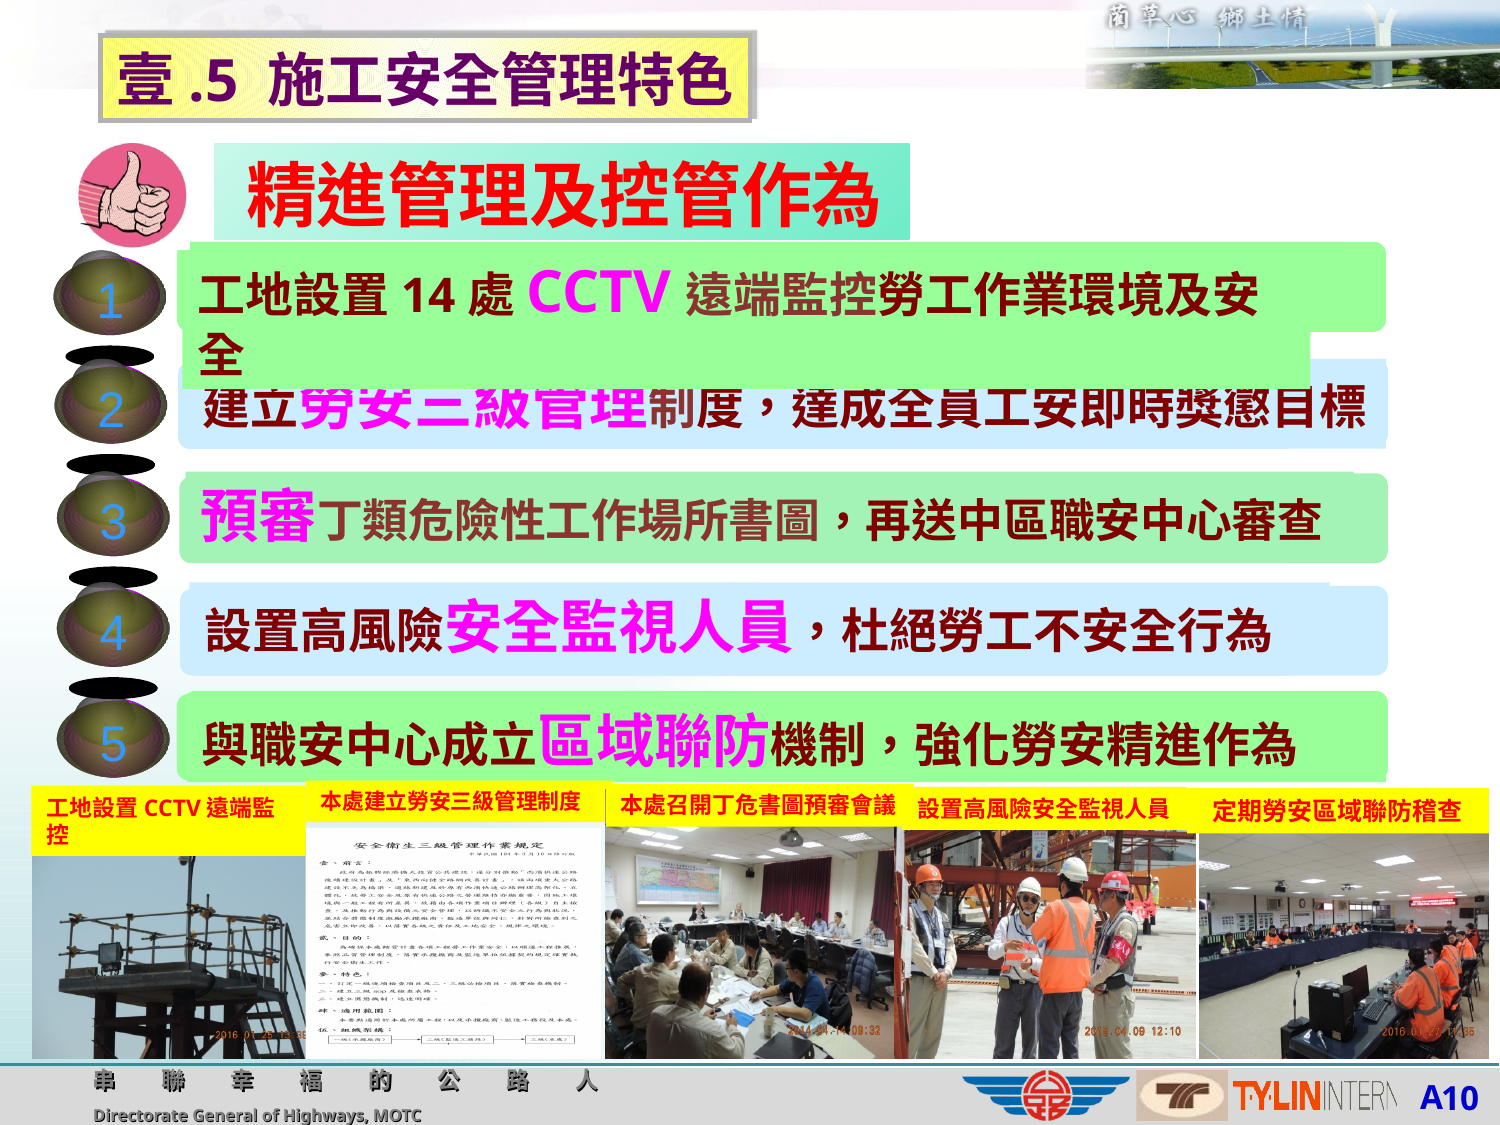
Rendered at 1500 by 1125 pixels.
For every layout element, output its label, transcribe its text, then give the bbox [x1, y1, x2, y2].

text_box 精進管理及控管作為 [231, 143, 940, 330]
text_box 設置高風險安全監視人員 [901, 786, 1188, 830]
picture [67, 143, 190, 250]
text_box [56, 453, 156, 551]
text_box [176, 690, 1386, 781]
text_box [190, 241, 231, 246]
text_box [54, 345, 155, 438]
picture [1199, 834, 1489, 1059]
text_box 本處召開丁危書圖預審會議 [605, 783, 914, 827]
text_box [180, 585, 1388, 676]
text_box [176, 250, 182, 330]
text_box 3 [84, 482, 143, 559]
text_box [178, 365, 187, 449]
text_box 本處建立勞安三級管理制度 [305, 780, 614, 823]
text_box 建立勞安三級管理制度，達成全員工安即時獎懲目標 [187, 358, 1387, 449]
text_box [53, 250, 135, 330]
text_box [143, 705, 170, 772]
text_box [940, 241, 1387, 332]
text_box 4 [84, 592, 143, 669]
picture [32, 828, 601, 1059]
text_box 與職安中心成立區域聯防機制，強化勞安精進作為 [186, 696, 1387, 783]
text_box [143, 484, 170, 551]
picture [605, 827, 1196, 1059]
text_box 定期勞安區域聯防稽查 [1187, 787, 1489, 834]
text_box [214, 143, 231, 239]
text_box 工地設置CCTV遠端監控 [31, 785, 306, 829]
text_box 5 [84, 703, 143, 780]
text_box [56, 566, 158, 662]
text_box 壹.5 施工安全管理特色 [100, 36, 750, 121]
text_box [56, 677, 158, 772]
text_box [141, 372, 168, 438]
text_box [179, 473, 1388, 564]
text_box 預審丁類危險性工作場所書圖，再送中區職安中心審查 [185, 471, 1354, 558]
text_box 工地設置14處CCTV遠端監控勞工作業環境及安全 [182, 246, 1311, 333]
text_box 設置高風險安全監視人員，杜絕勞工不安全行為 [189, 582, 1330, 669]
text_box 2 [81, 369, 141, 446]
text_box [140, 263, 167, 330]
text_box 1 [80, 261, 140, 338]
text_box [143, 595, 170, 661]
